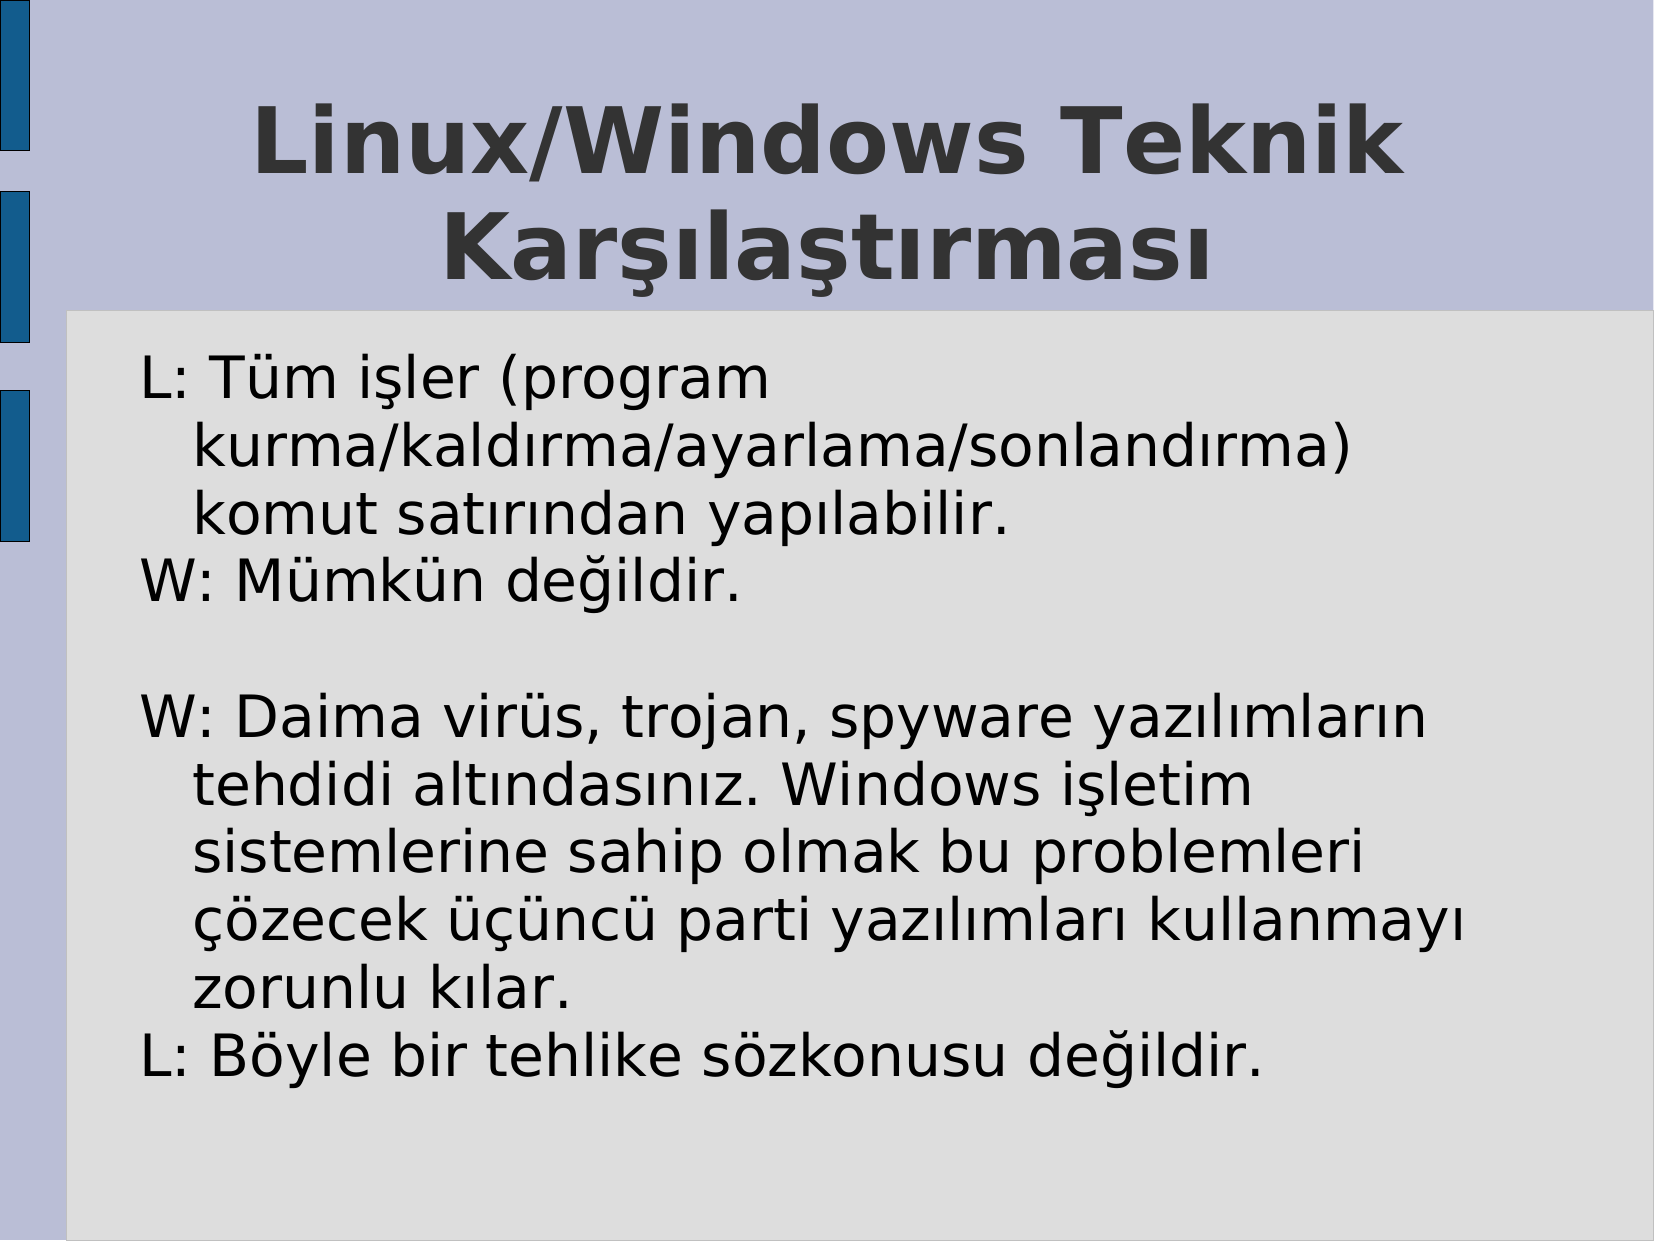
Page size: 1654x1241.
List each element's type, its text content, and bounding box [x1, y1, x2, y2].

list L: Tüm işler (program kurma/kaldırma/ayarlama/sonlandırma) komut satırından yapılabilir. W: Mümkün değildir. W: Daima virüs, trojan, spyware yazılımların tehdidi altındasınız. Windows işletim sistemlerine sahip olmak bu problemleri çözecek üçüncü parti yazılımları kullanmayı zorunlu kılar. L: Böyle bir tehlike sözkonusu değildir. [121, 344, 1534, 1127]
title Linux/Windows Teknik Karşılaştırması [121, 87, 1534, 302]
